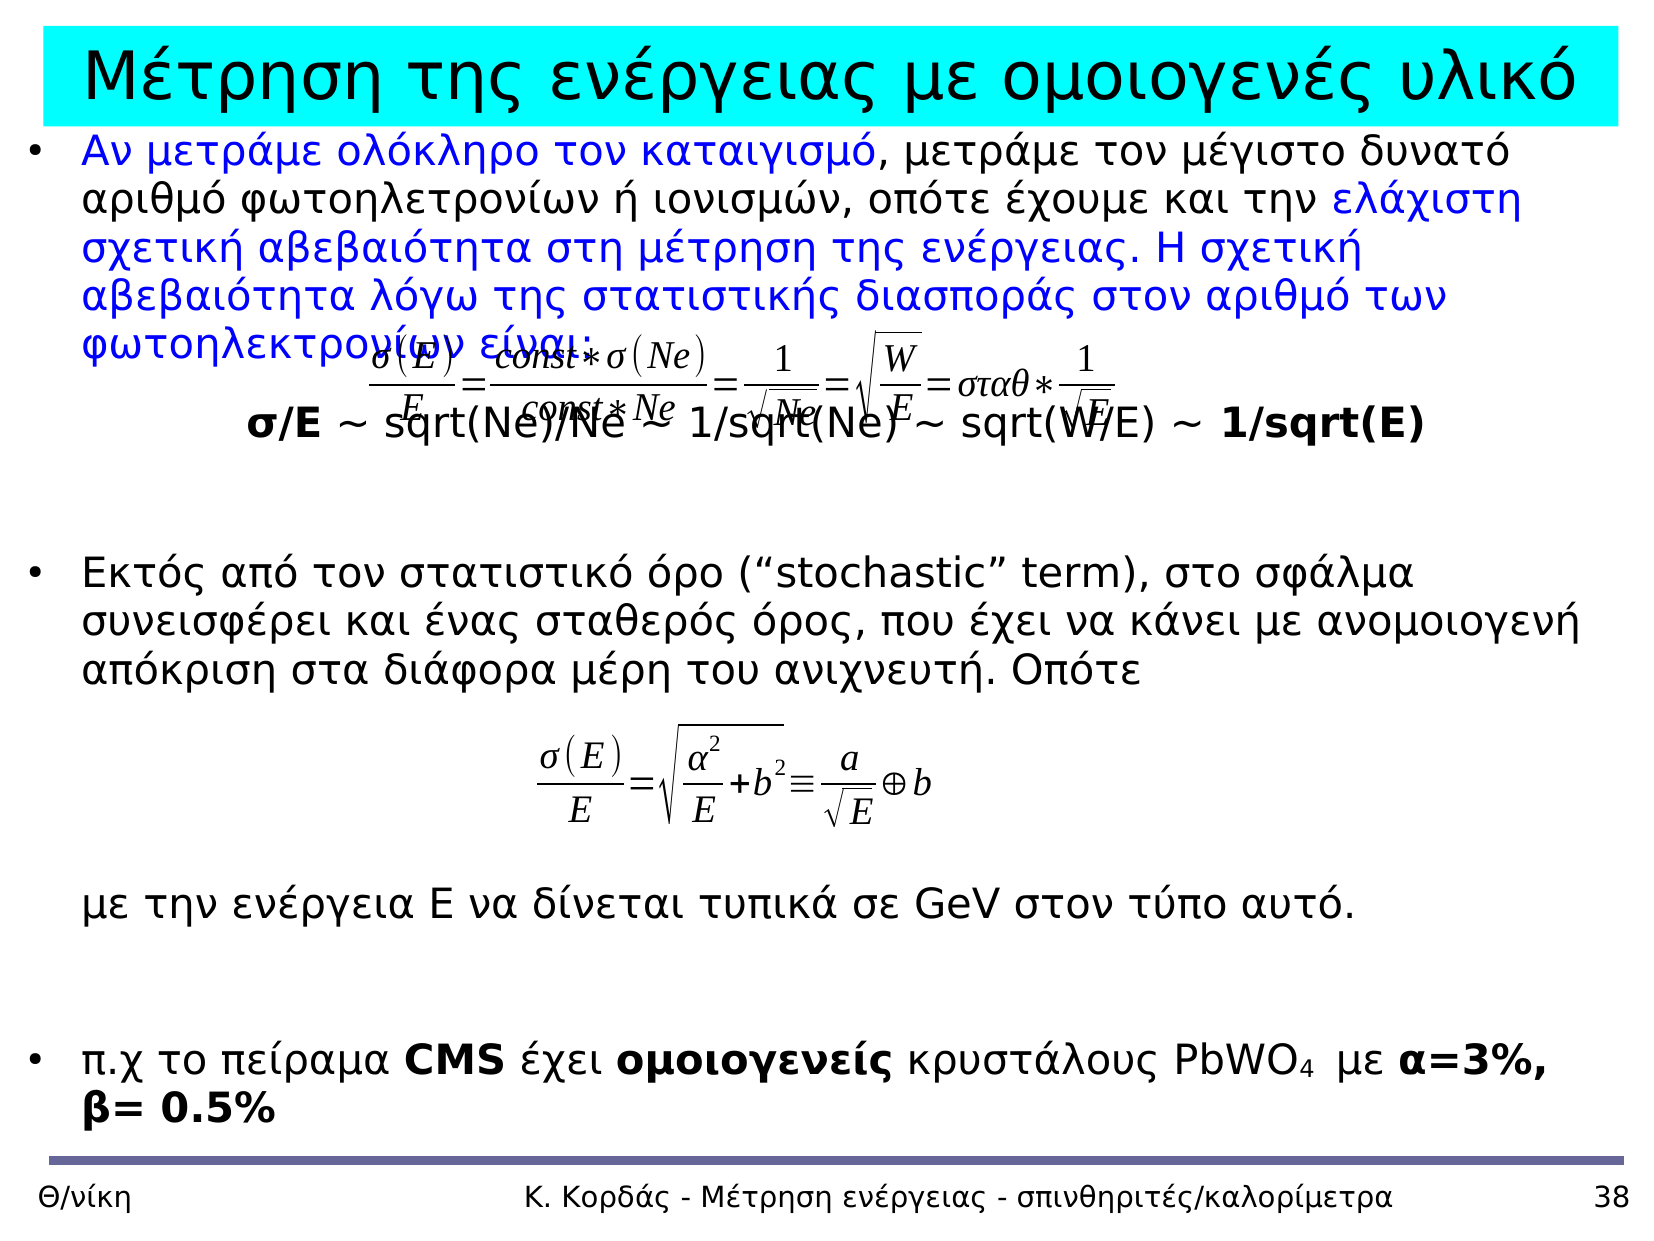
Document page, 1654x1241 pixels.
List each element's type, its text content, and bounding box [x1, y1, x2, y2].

chart [356, 329, 1126, 434]
list Aν μετράμε ολόκληρο τον καταιγισμό, μετράμε τον μέγιστο δυνατό αριθμό φωτοηλετρονίων ή ιονισμών, οπότε έχουμε και την ελάχιστη σχετική αβεβαιότητα στη μέτρηση της ενέργειας. H σχετική αβεβαιότητα λόγω της στατιστικής διασποράς στον αριθμό των φωτοηλεκτρονίων είναι: σ/Ε ~ sqrt(Ne)/Ne ~ 1/sqrt(Ne) ~ sqrt(W/E) ~ 1/sqrt(E) Εκτός από τον στατιστικό όρο (“stochastic” term), στο σφάλμα συνεισφέρει και ένας σταθερός όρος, που έχει να κάνει με ανομοιογενή απόκριση στα διάφορα μέρη του ανιχνευτή. Οπότε με την ενέργεια Ε να δίνεται τυπικά σε GeV στον τύπο αυτό. π.χ το πείραμα CMS έχει ομοιογενείς κρυστάλους PbWO4 με α=3%, β= 0.5% [10, 126, 1627, 1233]
chart [525, 721, 942, 833]
title Μέτρηση της ενέργειας με ομοιογενές υλικό [43, 25, 1619, 126]
